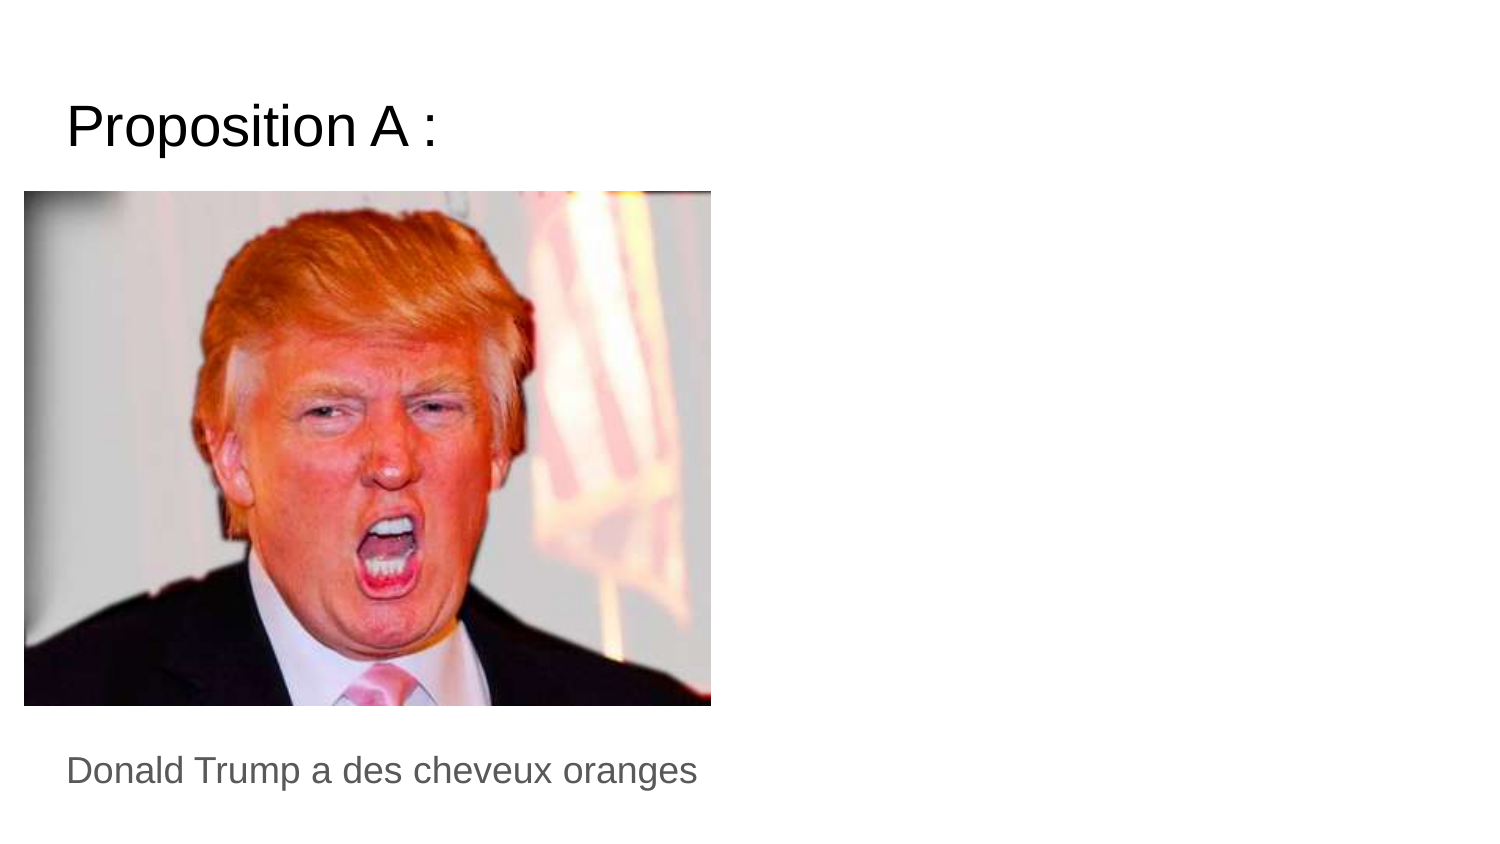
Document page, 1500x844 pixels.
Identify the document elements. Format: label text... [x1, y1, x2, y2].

list Donald Trump a des cheveux oranges [51, 730, 748, 815]
title Proposition A : [51, 72, 1449, 167]
picture [24, 191, 711, 706]
